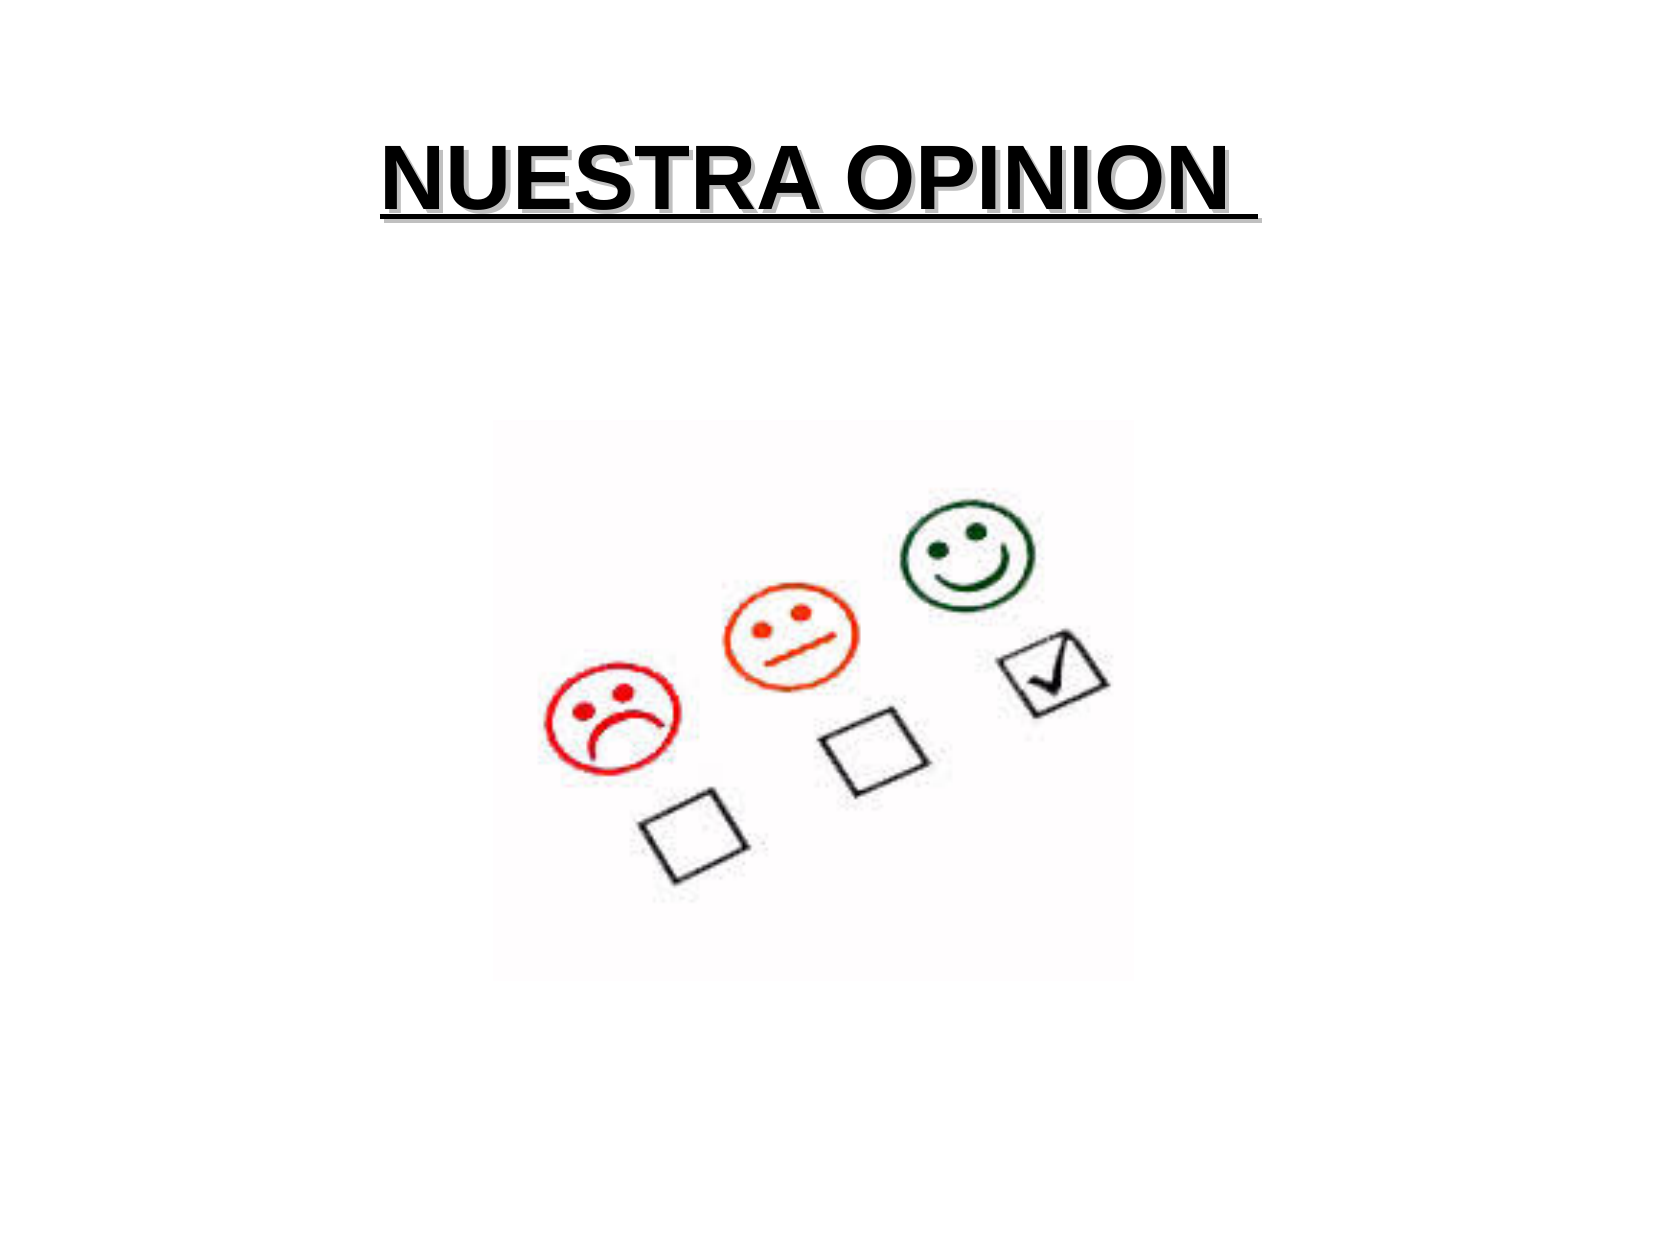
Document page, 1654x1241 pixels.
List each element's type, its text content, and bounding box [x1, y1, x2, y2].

text_box NUESTRA OPINION [59, 118, 1595, 237]
picture [493, 420, 1134, 981]
